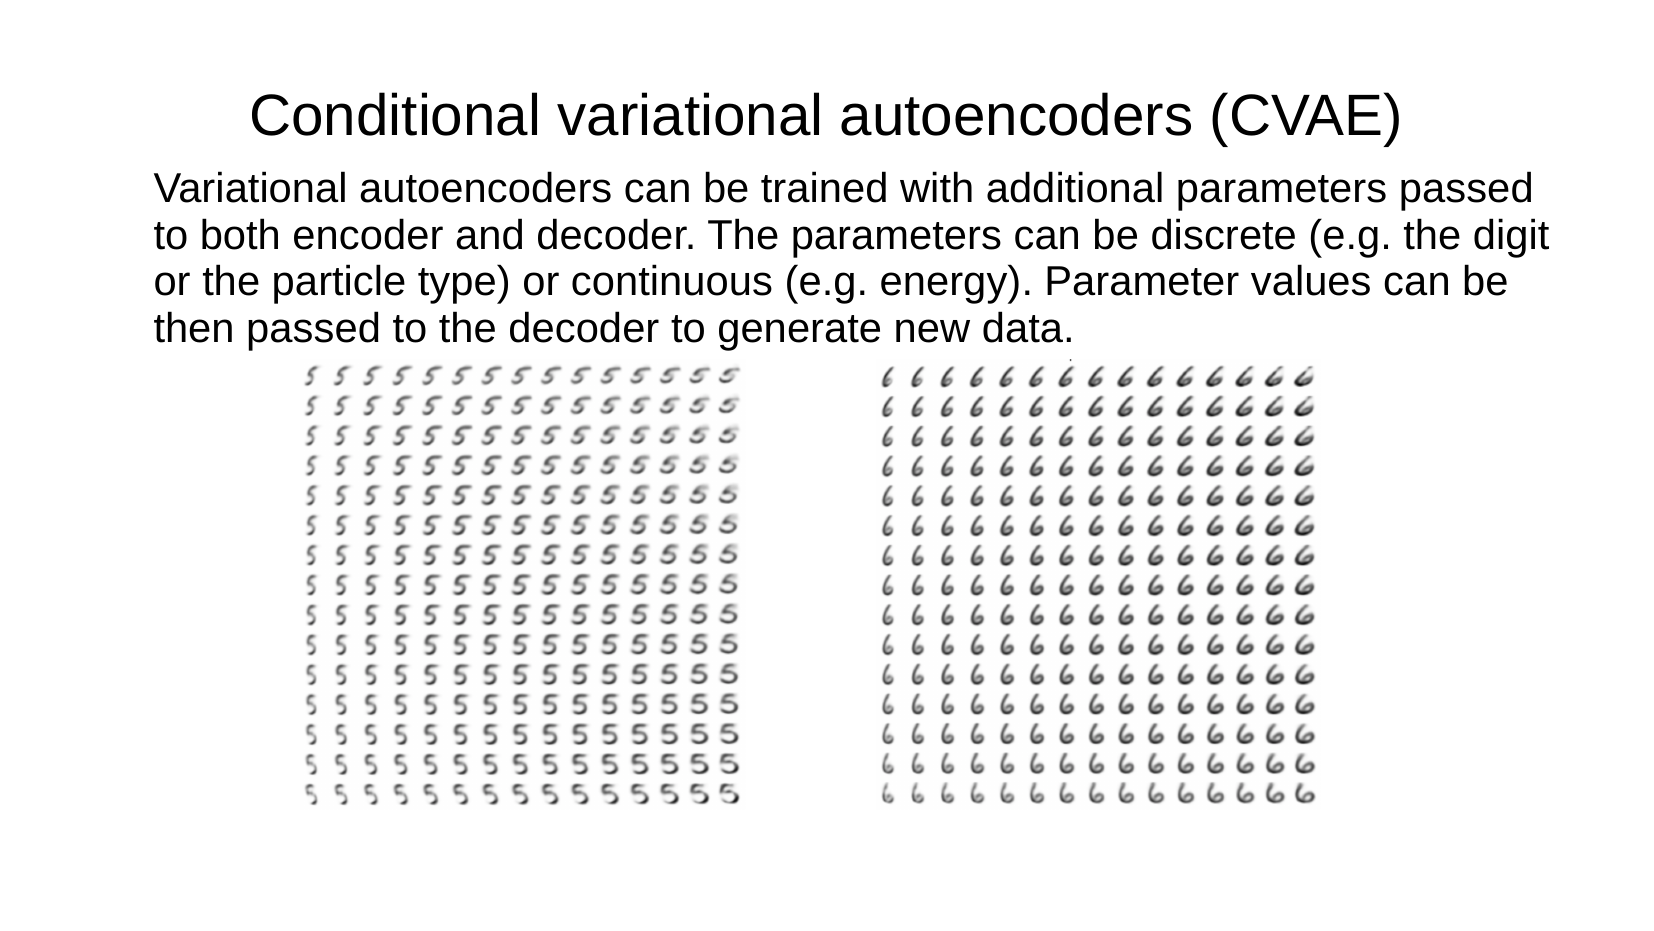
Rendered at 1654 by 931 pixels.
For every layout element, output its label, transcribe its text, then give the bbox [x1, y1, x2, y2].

picture [300, 359, 746, 811]
title Conditional variational autoencoders (CVAE) [82, 37, 1571, 165]
list Variational autoencoders can be trained with additional parameters passed to both encoder and decoder. The parameters can be discrete (e.g. the digit or the particle type) or continuous (e.g. energy). Parameter values can be then passed to the decoder to generate new data. [82, 165, 1571, 758]
picture [876, 359, 1321, 811]
